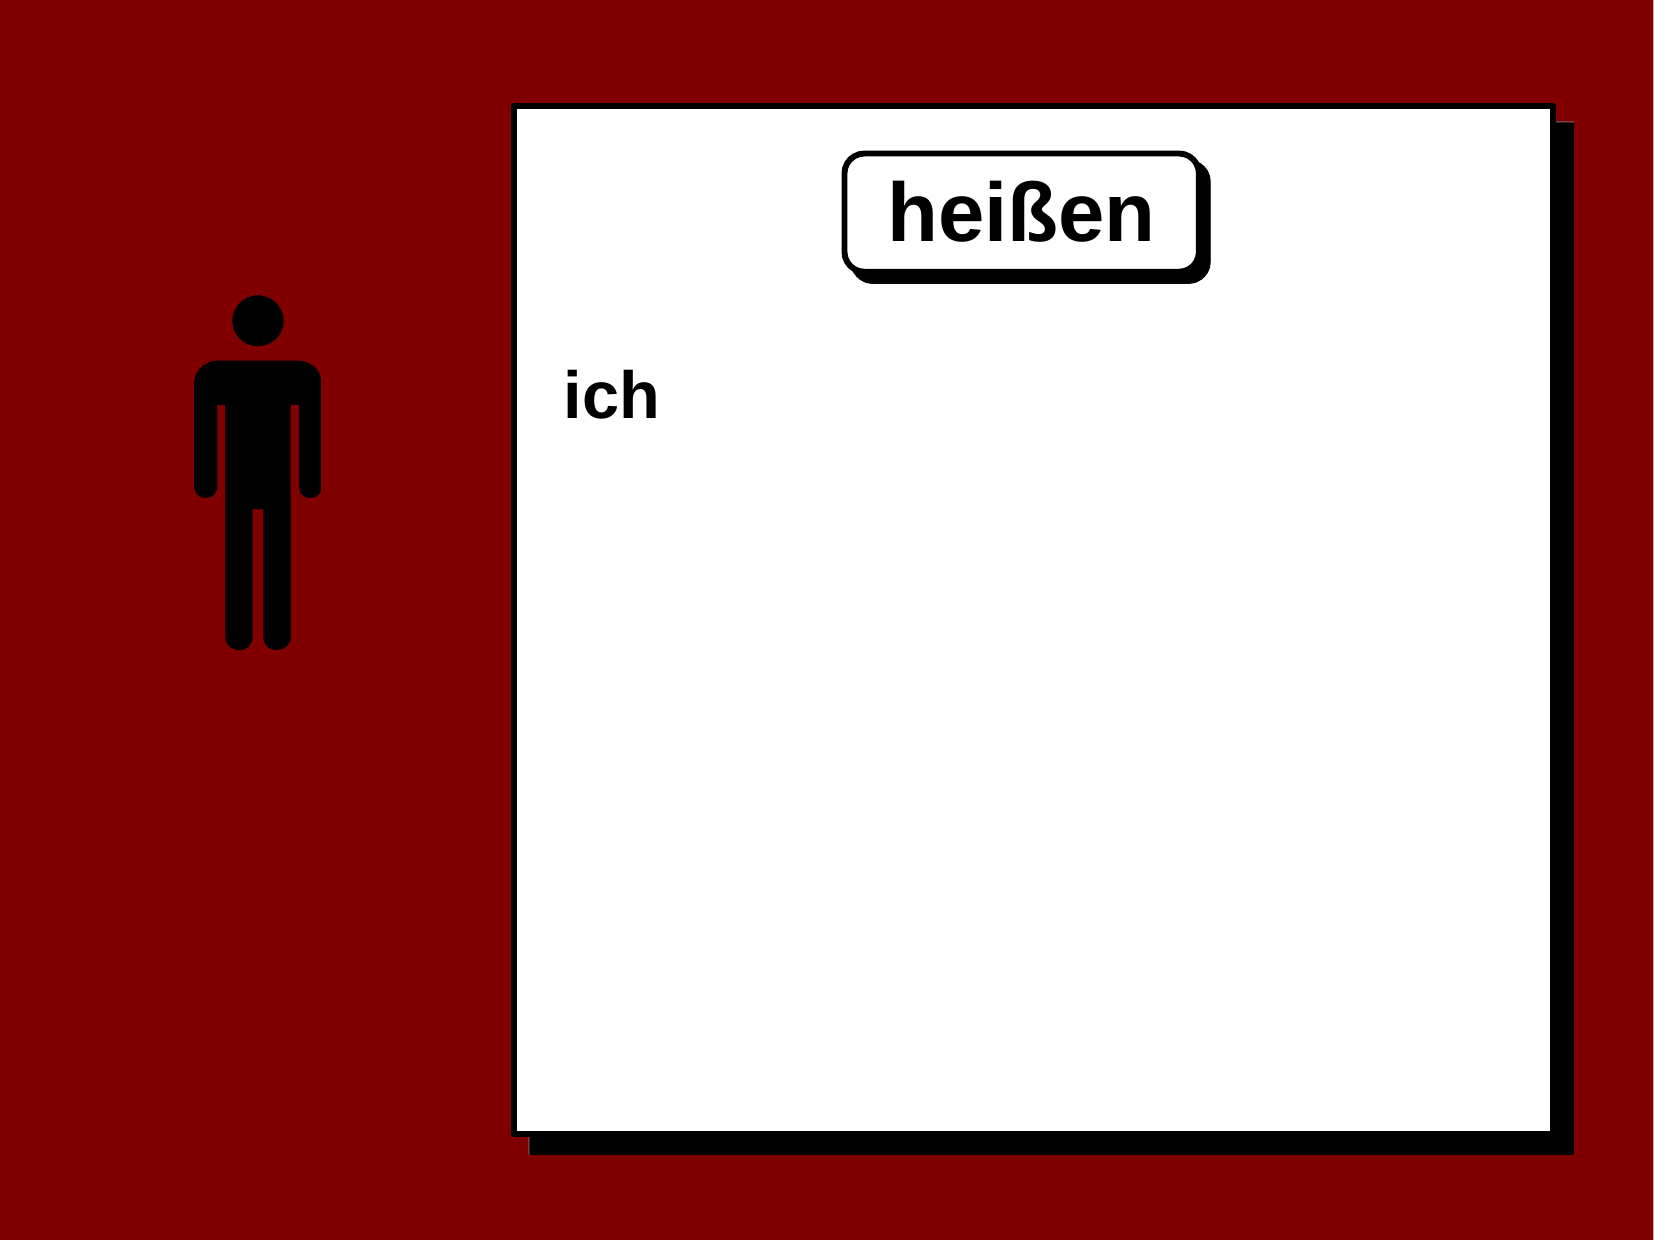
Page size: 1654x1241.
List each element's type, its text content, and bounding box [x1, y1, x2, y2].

text_box heißen [844, 153, 1199, 272]
text_box ich [549, 312, 1554, 1106]
picture [194, 295, 321, 650]
text_box [513, 106, 1554, 1134]
